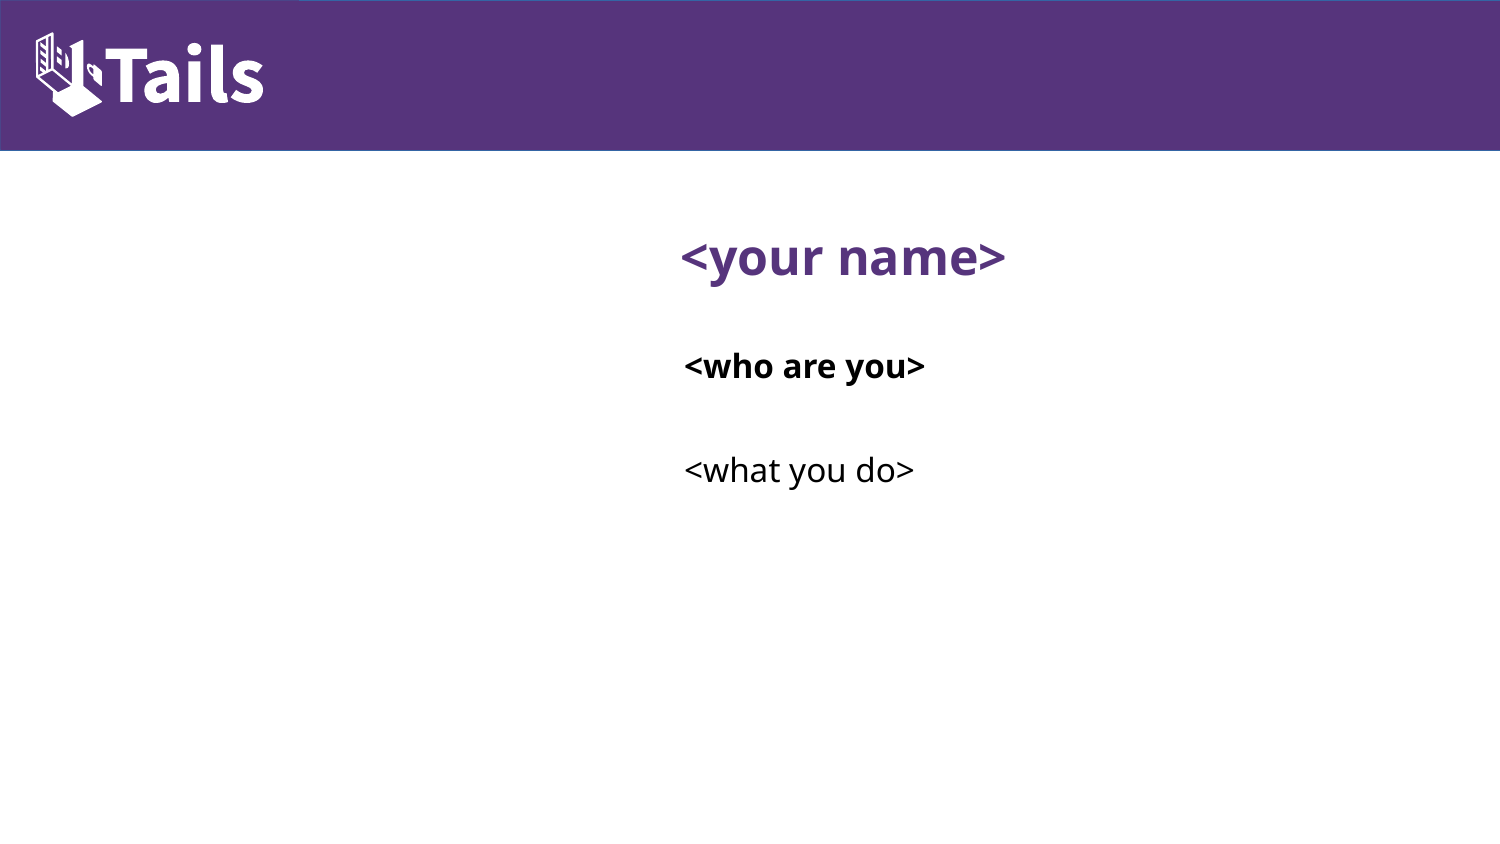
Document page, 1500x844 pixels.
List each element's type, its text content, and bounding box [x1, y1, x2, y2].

text_box <who are you> <what you do> [669, 328, 1457, 488]
title <your name> [680, 192, 1463, 319]
